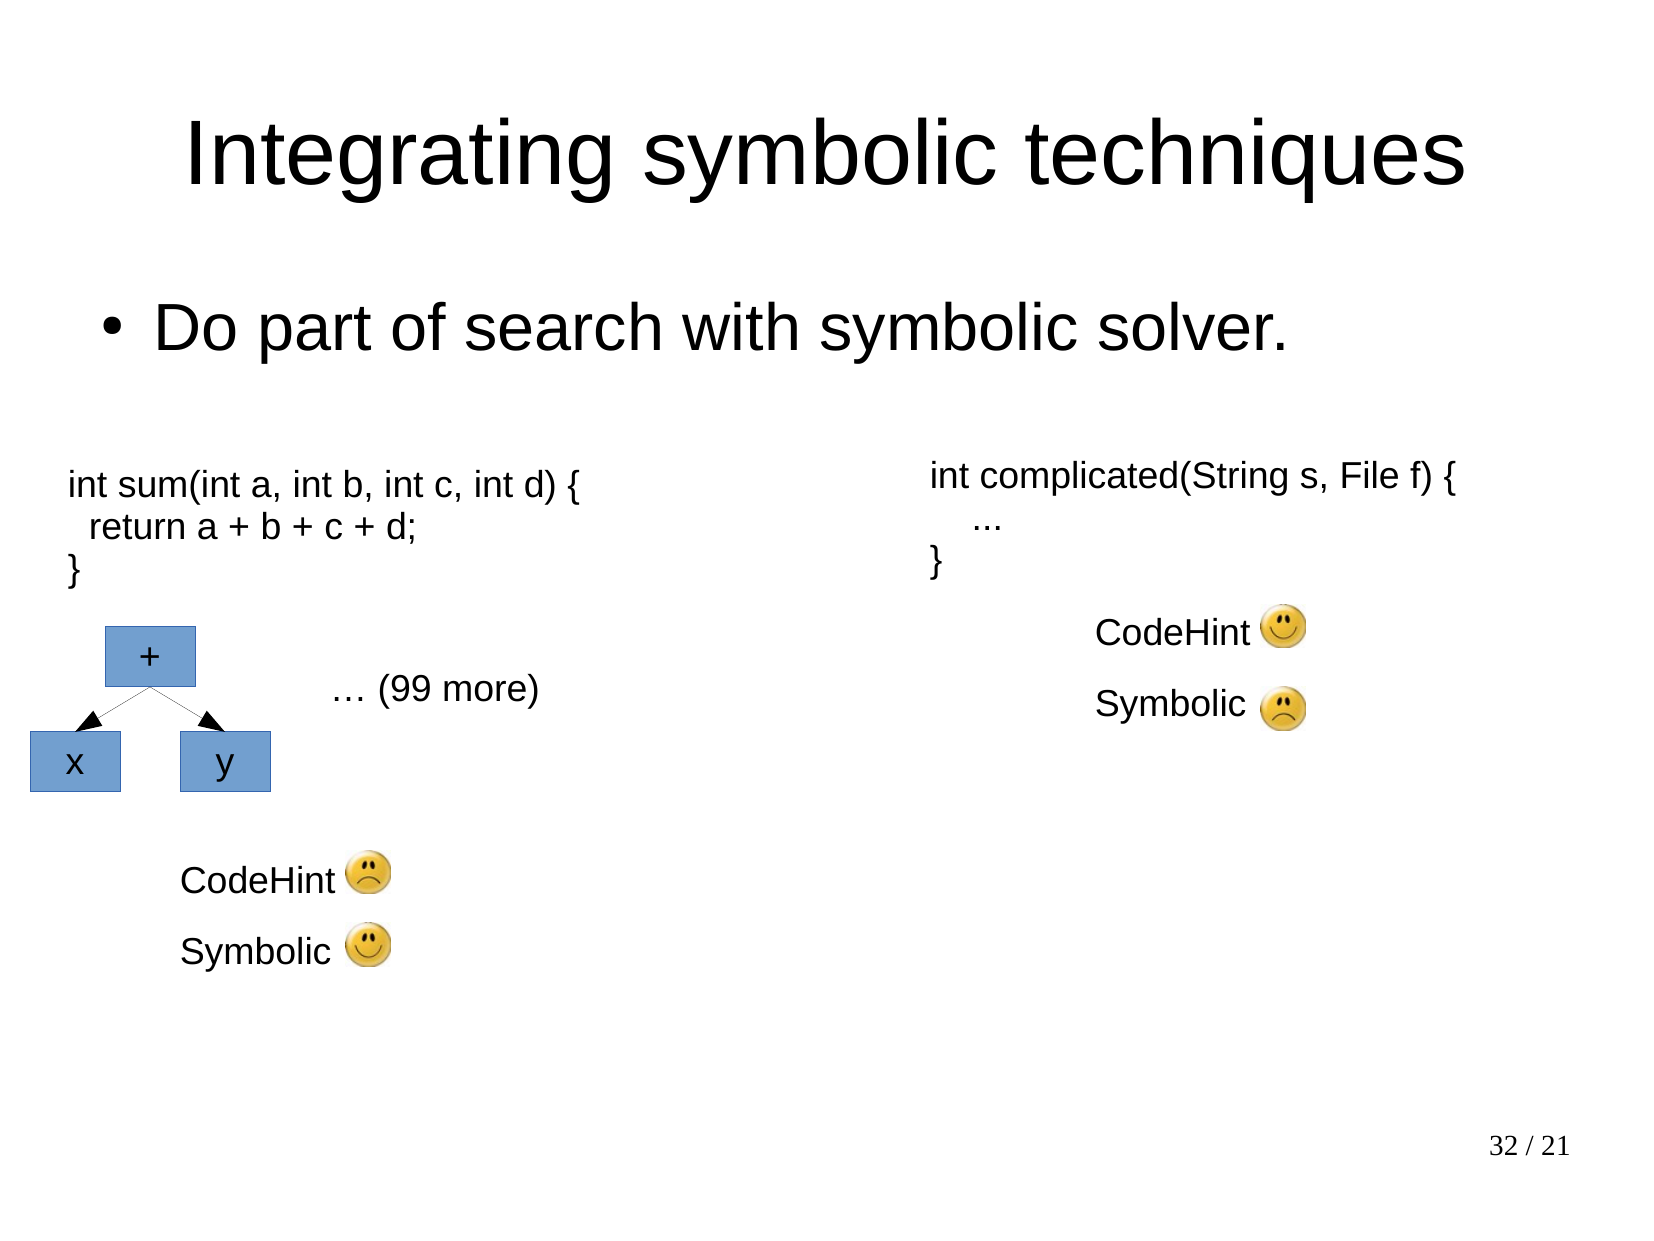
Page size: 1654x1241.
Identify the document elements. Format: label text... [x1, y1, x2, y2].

picture [345, 850, 391, 894]
text_box Symbolic [165, 922, 347, 980]
text_box CodeHint [1080, 604, 1266, 662]
text_box int complicated(String s, File f) { ... } [915, 446, 1486, 588]
title Integrating symbolic techniques [82, 49, 1571, 257]
text_box Symbolic [1080, 675, 1262, 732]
text_box x [30, 731, 121, 792]
picture [1260, 604, 1306, 648]
picture [345, 922, 391, 967]
text_box y [180, 731, 271, 792]
text_box int sum(int a, int b, int c, int d) { return a + b + c + d; } [53, 456, 609, 597]
text_box CodeHint [165, 851, 351, 909]
text_box … (99 more) [315, 660, 555, 717]
list Do part of search with symbolic solver. [82, 290, 1571, 1010]
picture [1260, 686, 1306, 731]
text_box + [105, 626, 196, 687]
